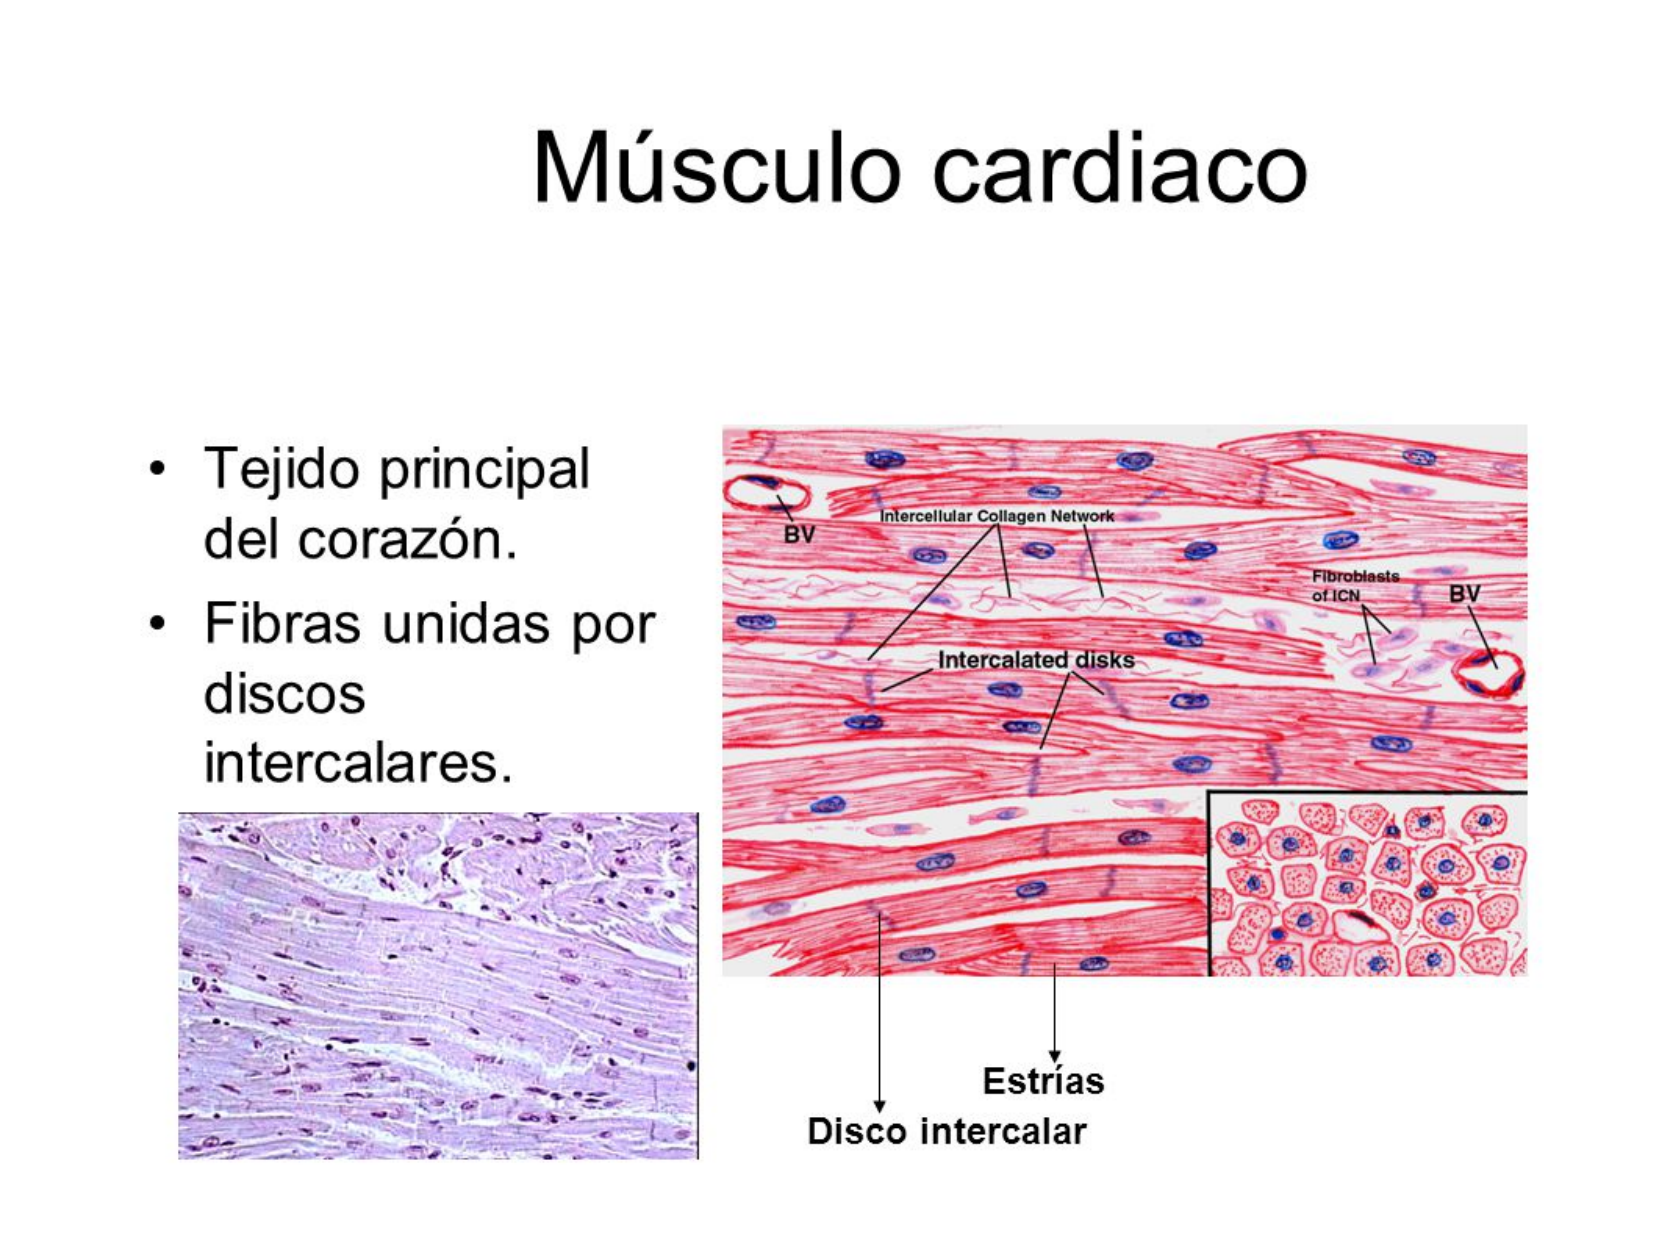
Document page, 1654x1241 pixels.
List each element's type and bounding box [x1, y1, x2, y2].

picture [91, 62, 1592, 1188]
